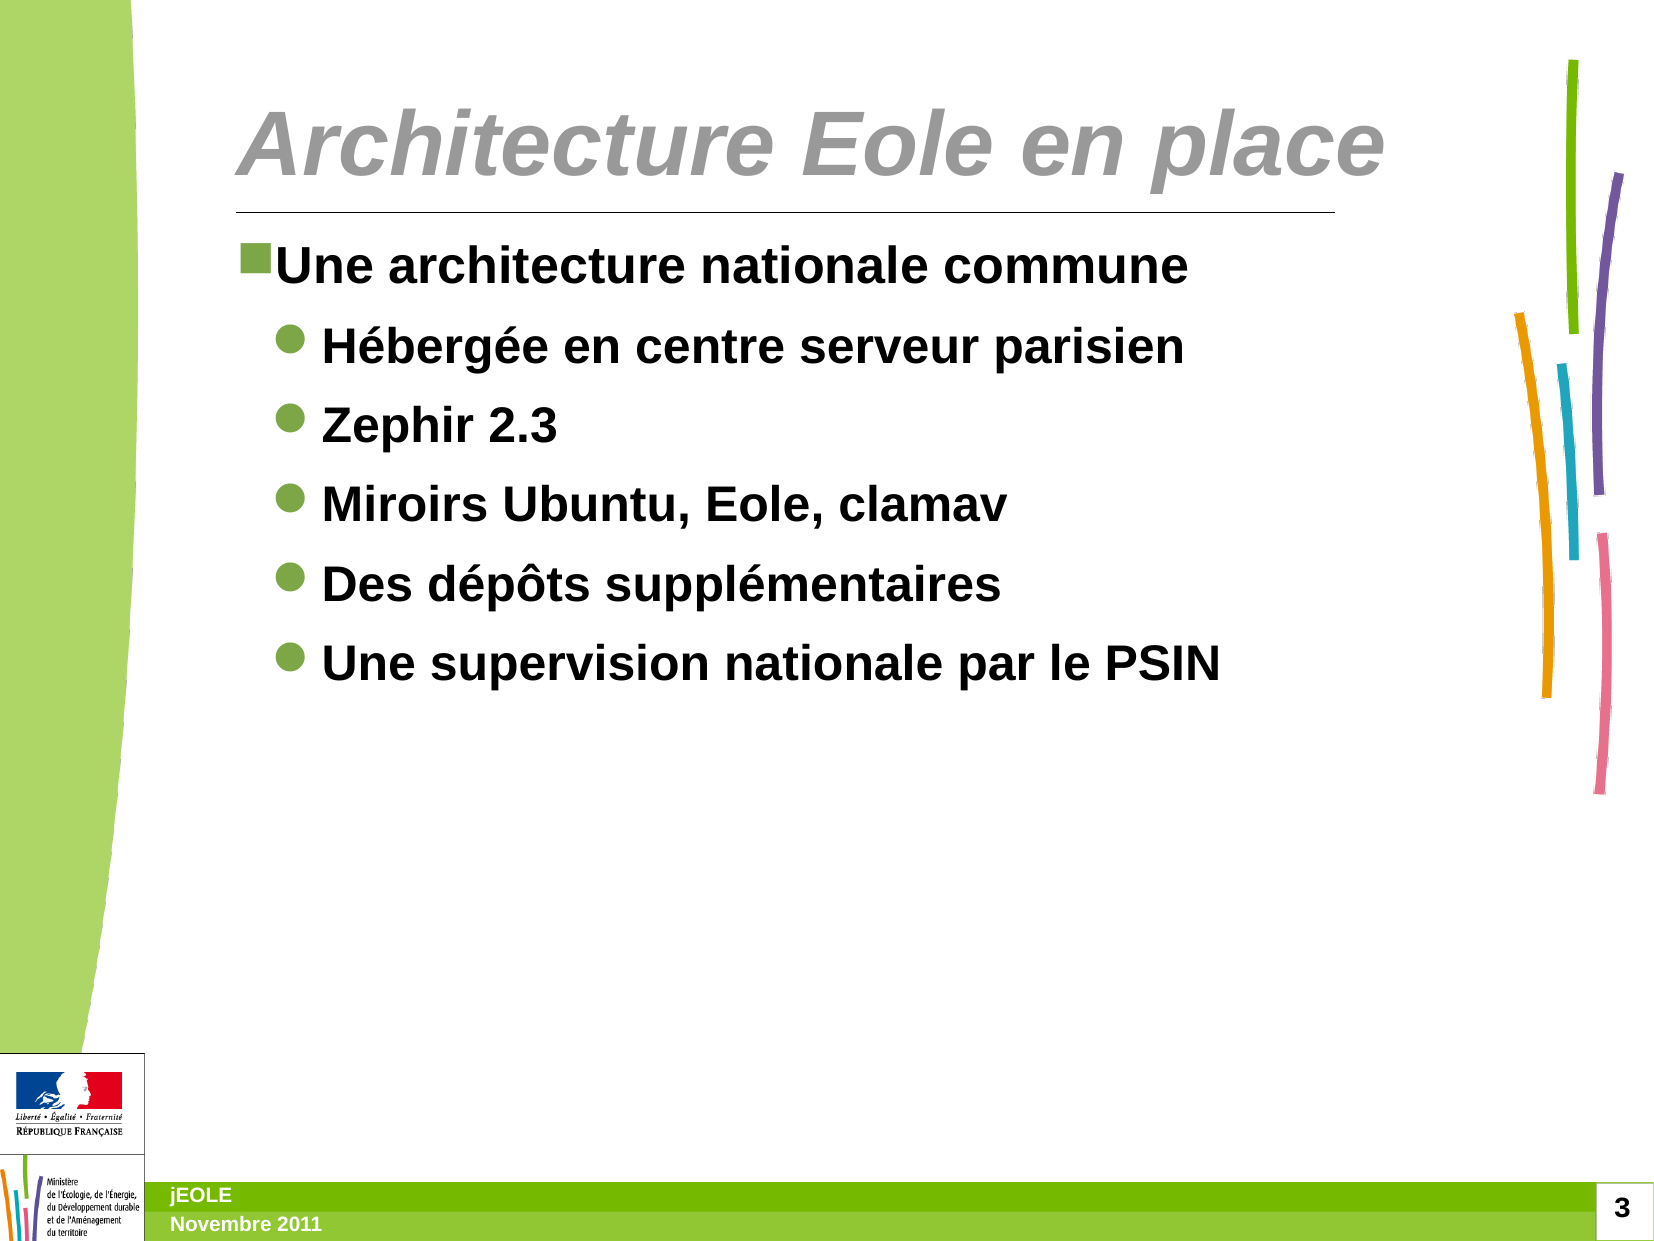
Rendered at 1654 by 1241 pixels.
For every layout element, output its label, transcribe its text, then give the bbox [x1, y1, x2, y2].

title Architecture Eole en place [236, 77, 1536, 210]
list Une architecture nationale commune Hébergée en centre serveur parisien Zephir 2.3 Miroirs Ubuntu, Eole, clamav Des dépôts supplémentaires Une supervision nationale par le PSIN [236, 236, 1506, 1123]
picture [0, 0, 1654, 1241]
